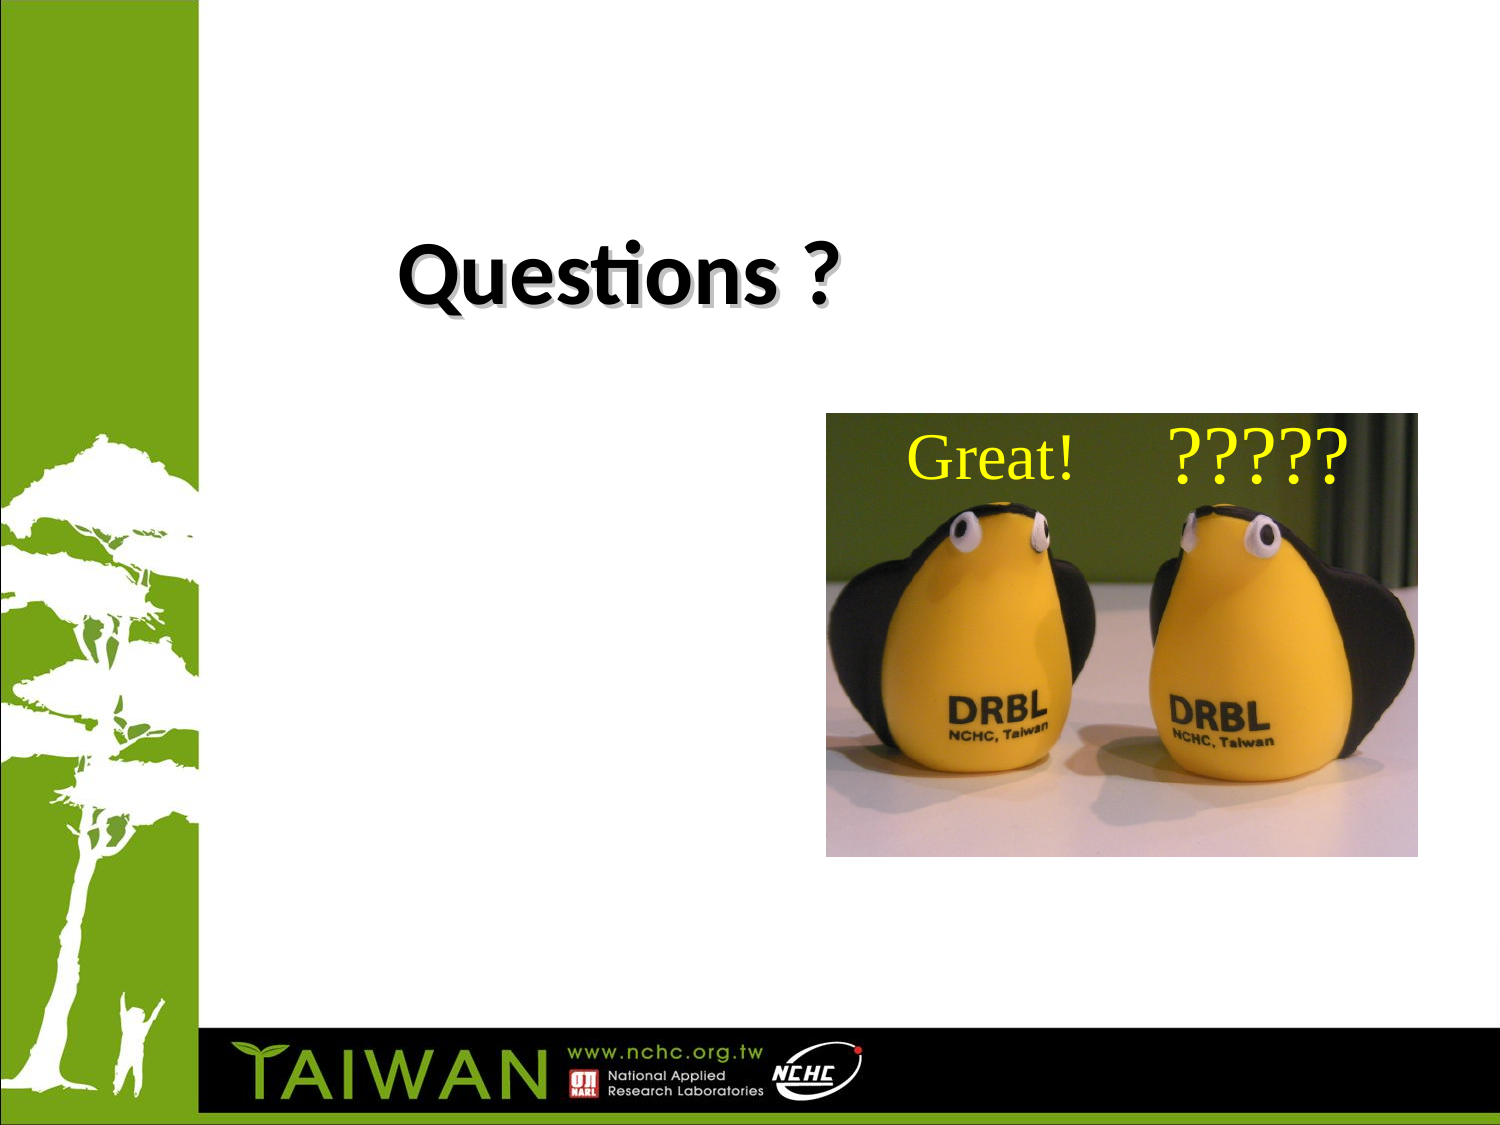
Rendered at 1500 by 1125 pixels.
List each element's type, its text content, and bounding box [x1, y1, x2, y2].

text_box ????? [1151, 402, 1367, 510]
list Questions ? [0, 235, 1241, 1034]
text_box Great! [892, 413, 1093, 502]
picture [0, 0, 1500, 1125]
